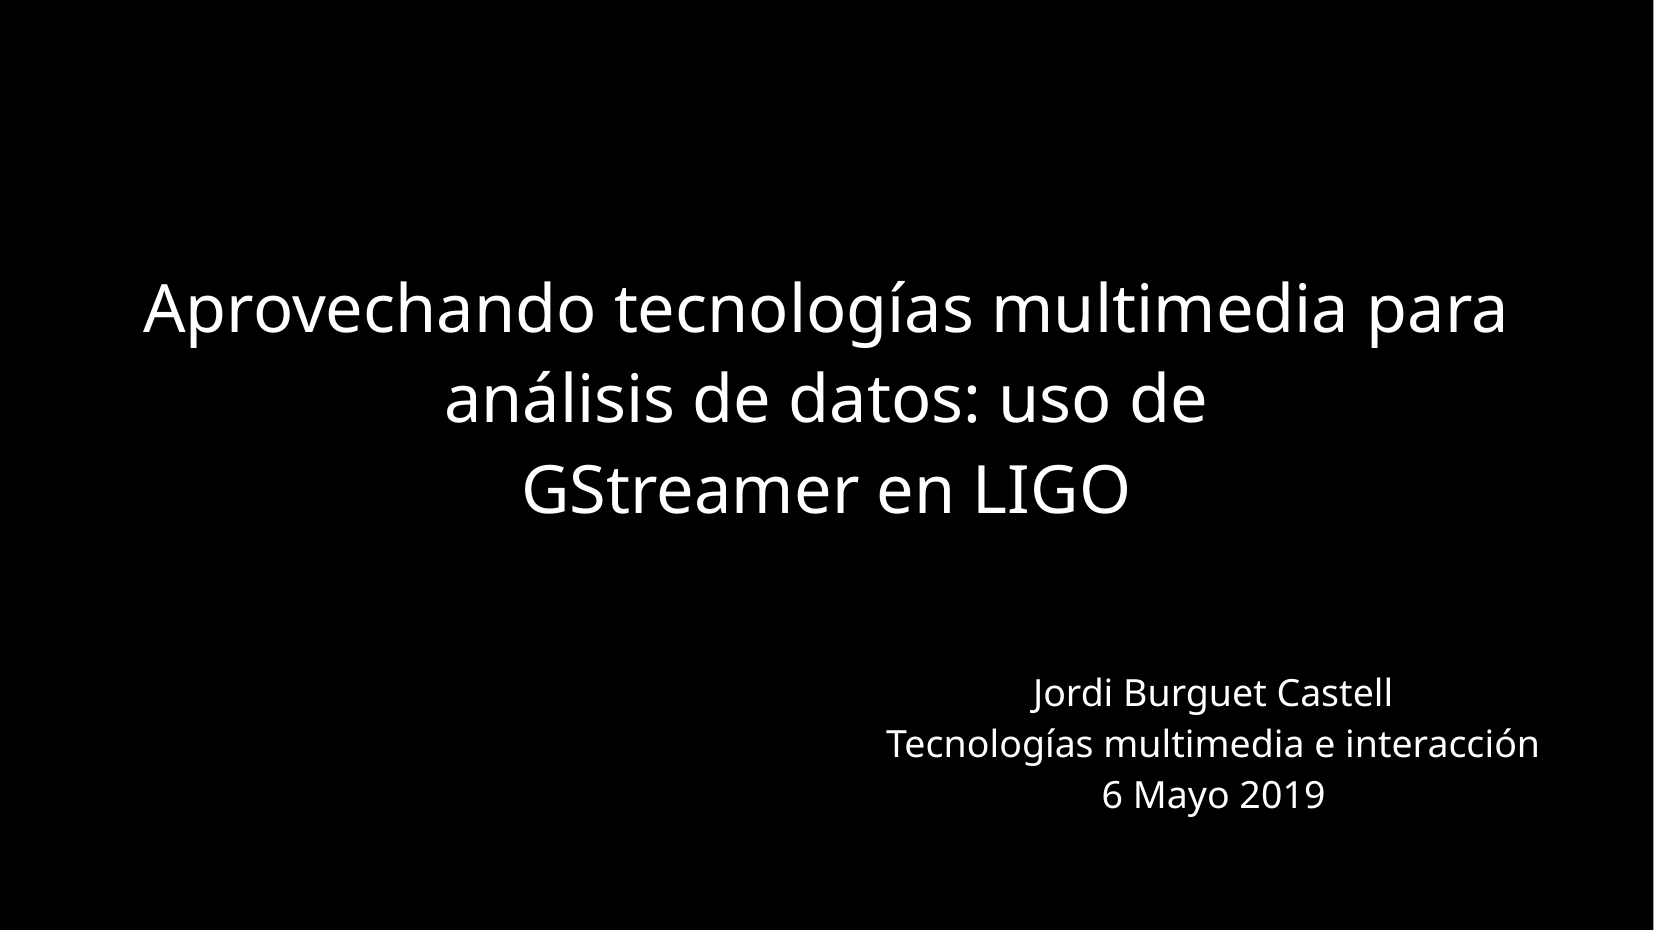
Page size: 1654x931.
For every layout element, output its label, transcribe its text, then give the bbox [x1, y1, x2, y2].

subtitle Aprovechando tecnologías multimedia para análisis de datos: uso de GStreamer en LIGO [82, 37, 1571, 757]
text_box Jordi Burguet Castell Tecnologías multimedia e interacción 6 Mayo 2019 [871, 658, 1574, 823]
